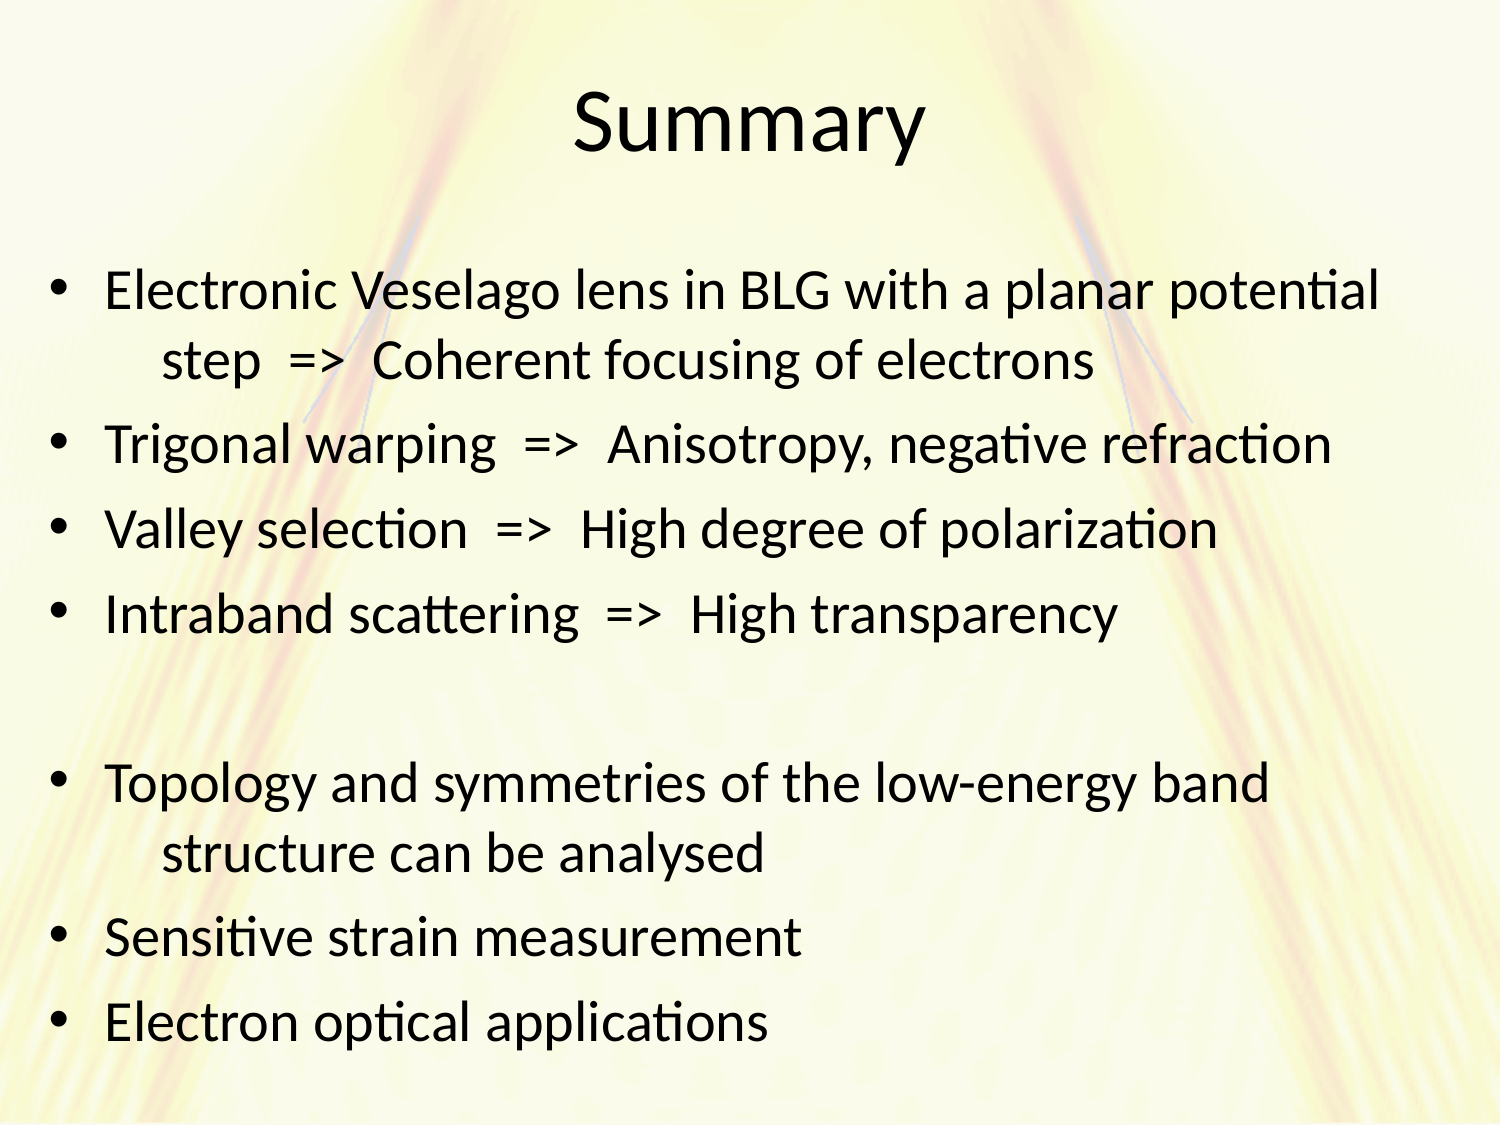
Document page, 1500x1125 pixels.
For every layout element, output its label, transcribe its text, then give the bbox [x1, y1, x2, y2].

picture [0, 0, 1500, 1125]
list Electronic Veselago lens in BLG with a planar potential step => Coherent focusing of electrons Trigonal warping => Anisotropy, negative refraction Valley selection => High degree of polarization Intraband scattering => High transparency Topology and symmetries of the low-energy band structure can be analysed Sensitive strain measurement Electron optical applications [33, 243, 1474, 1118]
title Summary [75, 21, 1426, 209]
